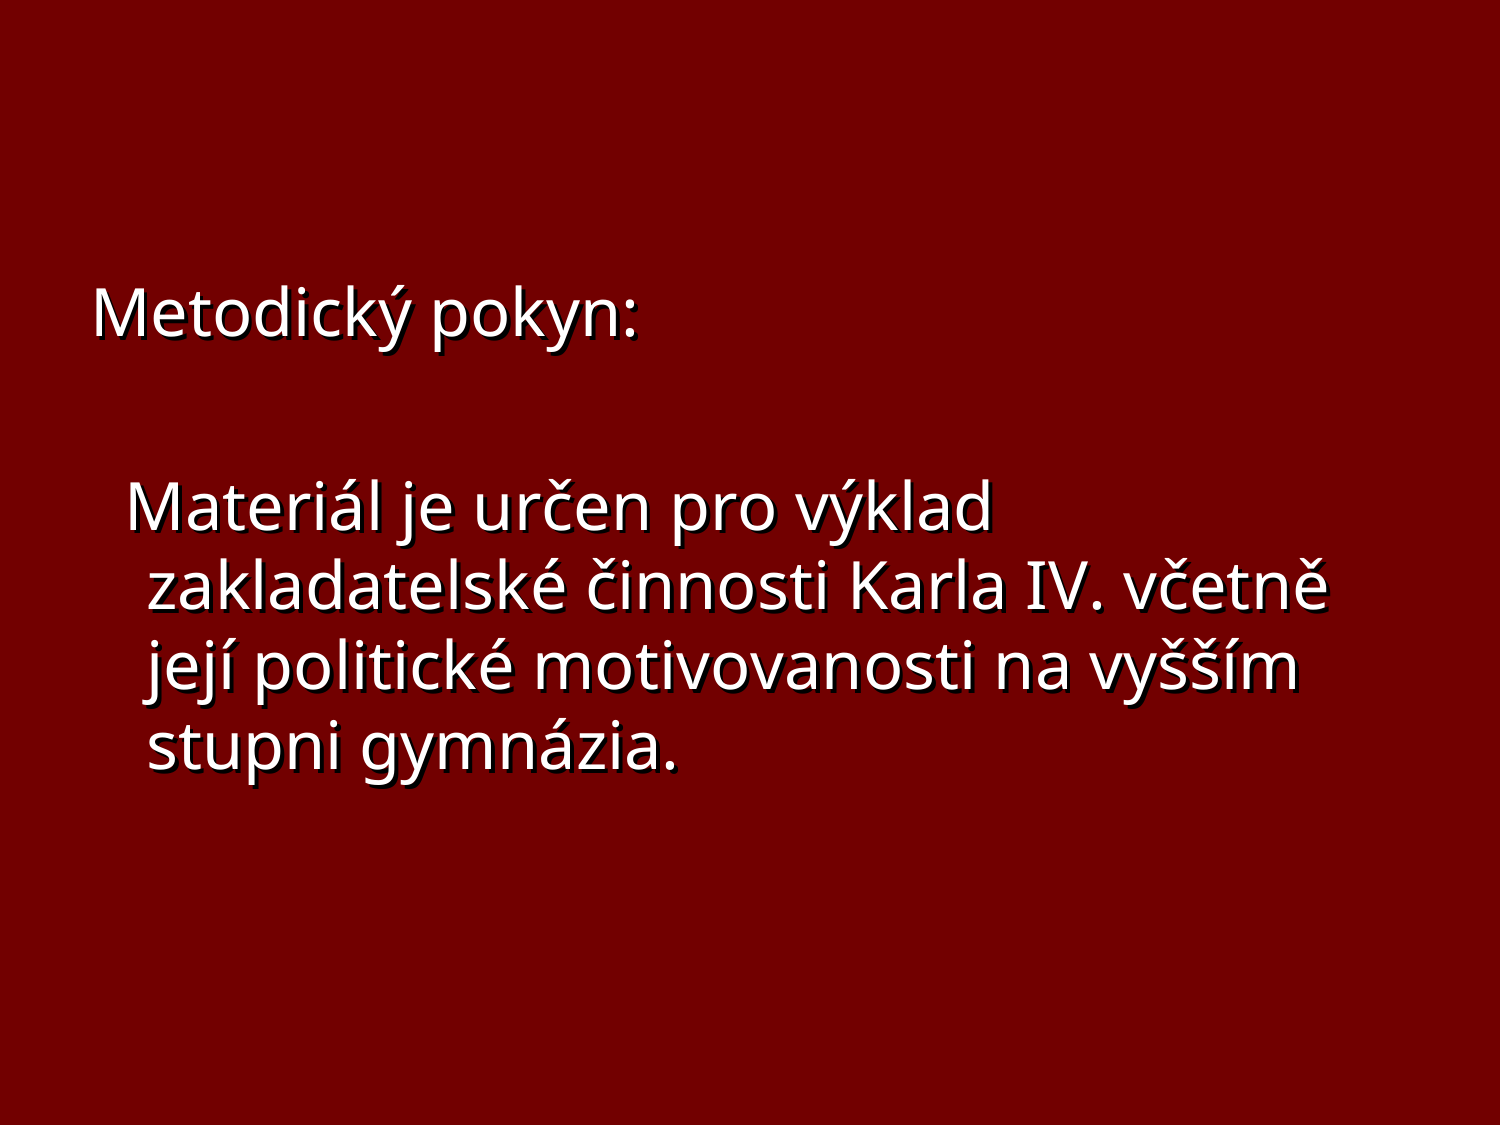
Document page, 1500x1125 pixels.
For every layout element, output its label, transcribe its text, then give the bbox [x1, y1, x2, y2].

list Metodický pokyn: Materiál je určen pro výklad zakladatelské činnosti Karla IV. včetně její politické motivovanosti na vyšším stupni gymnázia. [75, 262, 1426, 1001]
